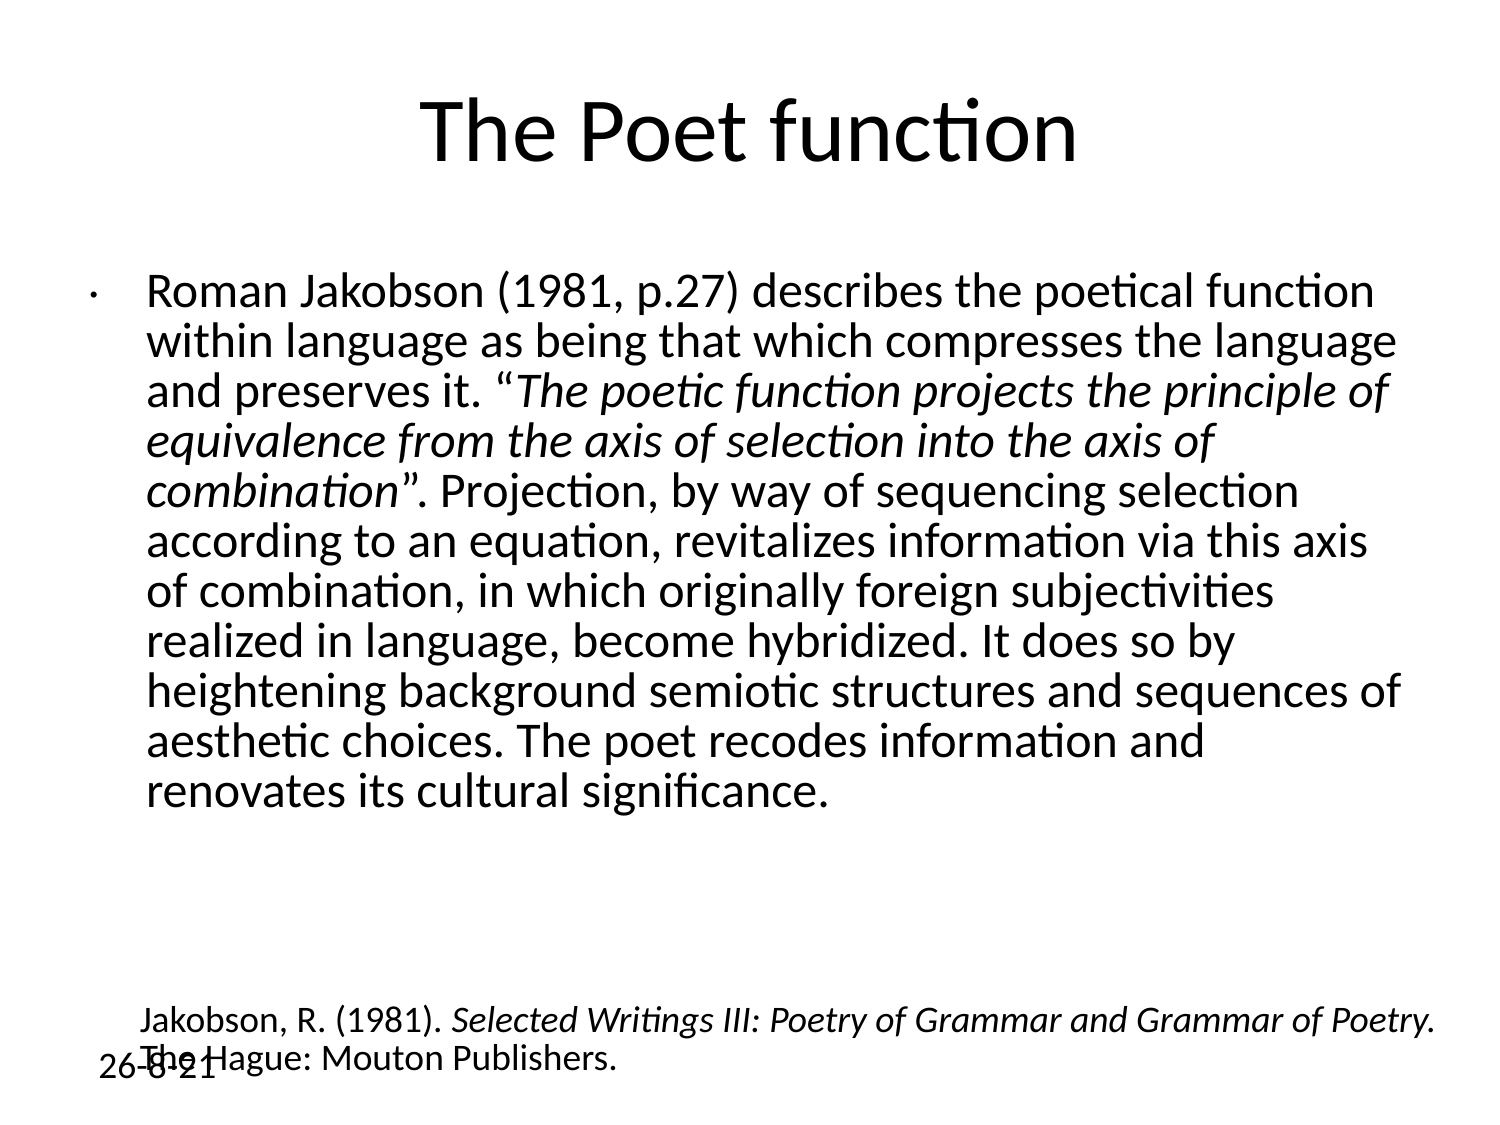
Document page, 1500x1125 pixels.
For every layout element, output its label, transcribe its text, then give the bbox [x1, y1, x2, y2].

text_box Jakobson, R. (1981). Selected Writings III: Poetry of Grammar and Grammar of Poetry. The Hague: Mouton Publishers. [124, 996, 1467, 1103]
list Roman Jakobson (1981, p.27) describes the poetical function within language as being that which compresses the language and preserves it. “The poetic function projects the principle of equivalence from the axis of selection into the axis of combination”. Projection, by way of sequencing selection according to an equation, revitalizes information via this axis of combination, in which originally foreign subjectivities realized in language, become hybridized. It does so by heightening background semiotic structures and sequences of aesthetic choices. The poet recodes information and renovates its cultural significance. [75, 262, 1425, 963]
title The Poet function [75, 45, 1425, 233]
